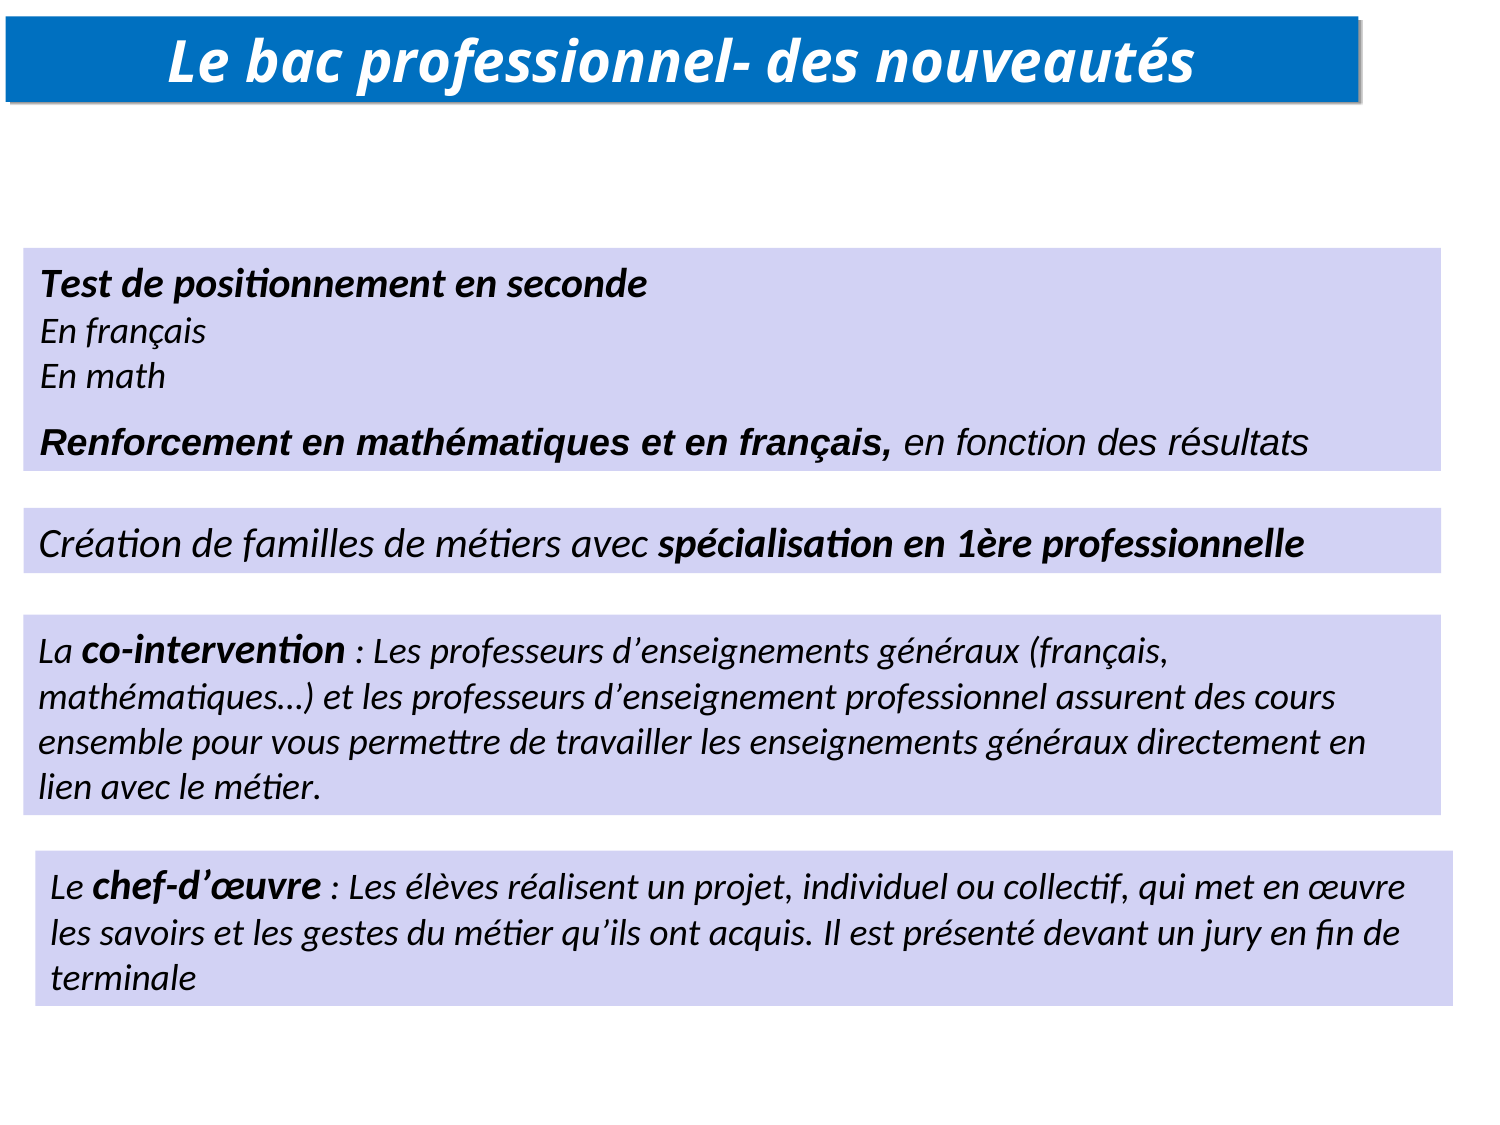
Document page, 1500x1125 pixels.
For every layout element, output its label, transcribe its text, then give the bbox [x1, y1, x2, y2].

text_box La co-intervention : Les professeurs d’enseignements généraux (français, mathématiques…) et les professeurs d’enseignement professionnel assurent des cours ensemble pour vous permettre de travailler les enseignements généraux directement en lien avec le métier. [23, 614, 1441, 816]
text_box Test de positionnement en seconde En français En math Renforcement en mathématiques et en français, en fonction des résultats [23, 247, 1441, 471]
text_box Création de familles de métiers avec spécialisation en 1ère professionnelle [23, 507, 1442, 574]
text_box Le chef-d’œuvre : Les élèves réalisent un projet, individuel ou collectif, qui met en œuvre les savoirs et les gestes du métier qu’ils ont acquis. Il est présenté devant un jury en fin de terminale [35, 850, 1453, 1006]
text_box Le bac professionnel- des nouveautés [5, 16, 1359, 102]
